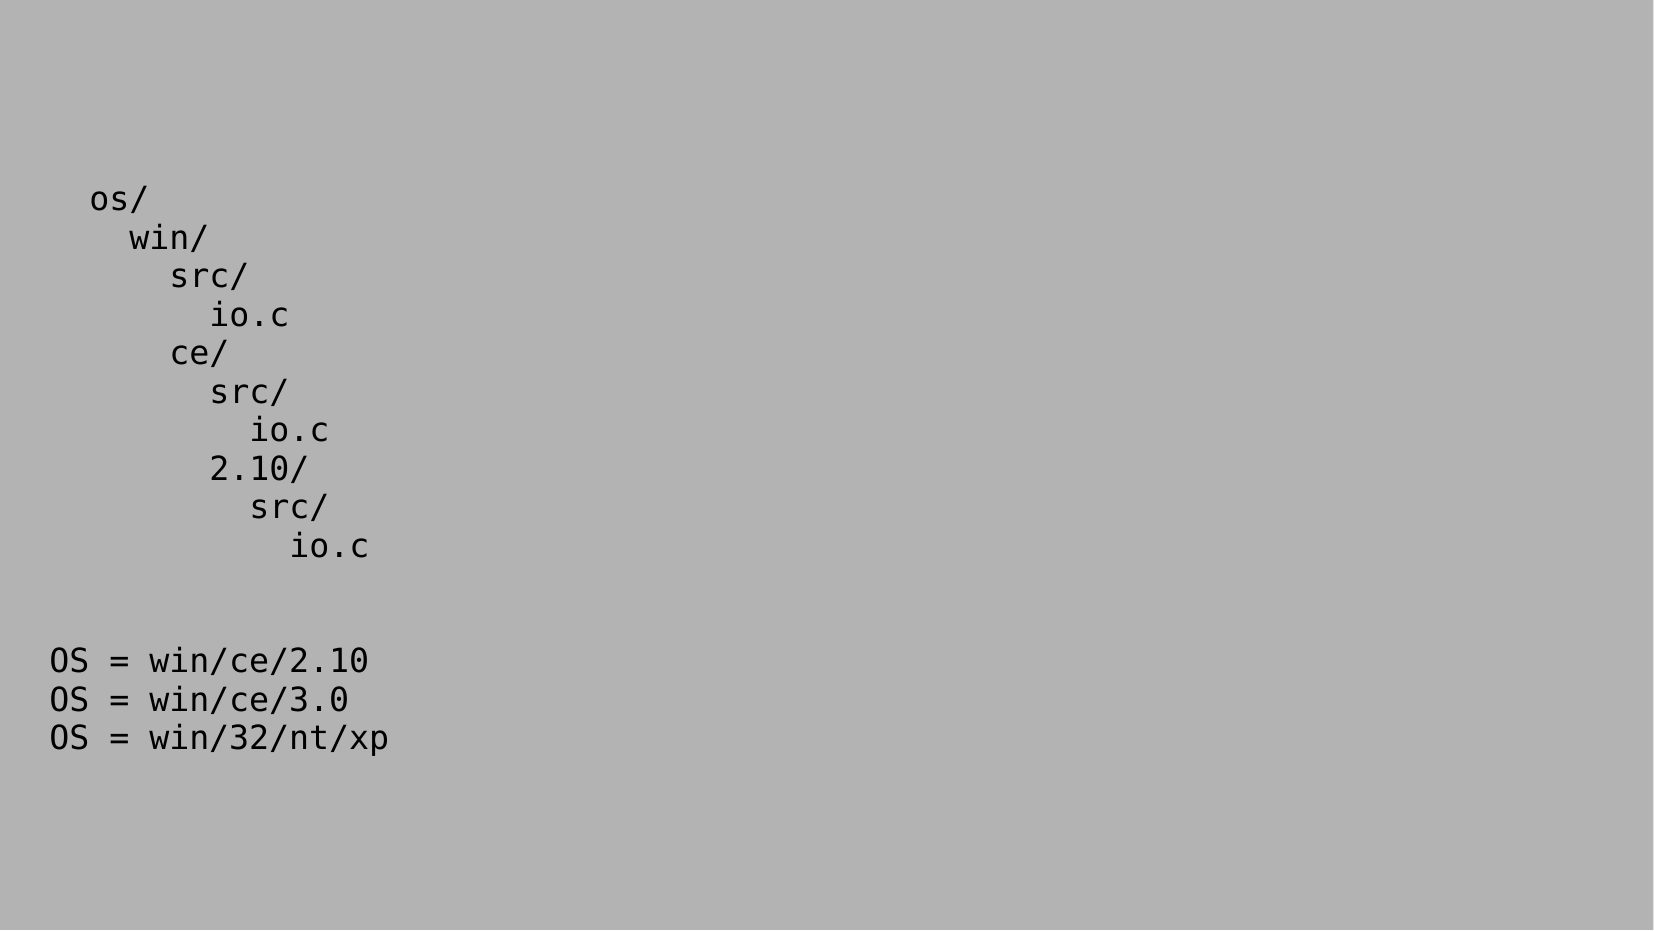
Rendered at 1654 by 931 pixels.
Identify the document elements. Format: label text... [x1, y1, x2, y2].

subtitle os/ win/ src/ io.c ce/ src/ io.c 2.10/ src/ io.c OS = win/ce/2.10 OS = win/ce/3.0 OS = win/32/nt/xp [49, 37, 1613, 901]
